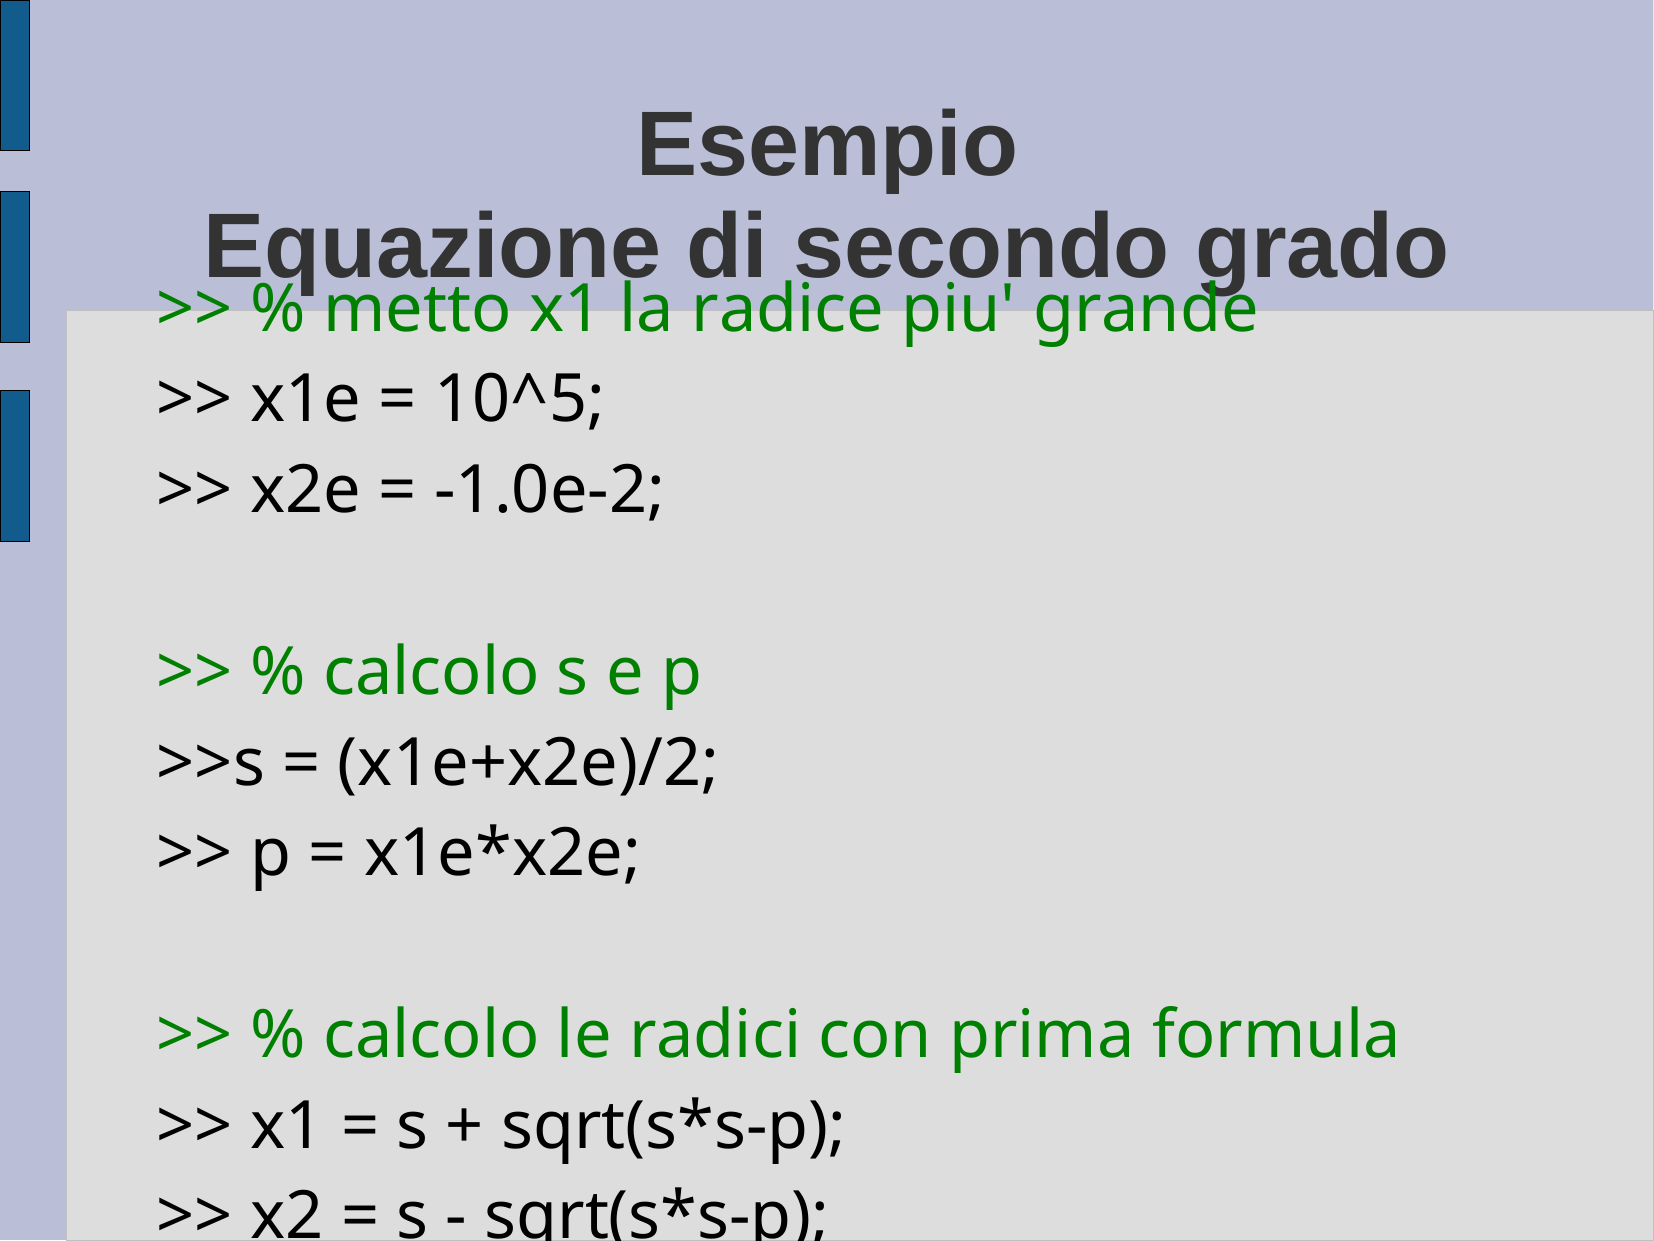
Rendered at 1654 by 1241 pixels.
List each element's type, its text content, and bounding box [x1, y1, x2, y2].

subtitle >> % metto x1 la radice piu' grande >> x1e = 10^5; >> x2e = -1.0e-2; >> % calcolo s e p >>s = (x1e+x2e)/2; >> p = x1e*x2e; >> % calcolo le radici con prima formula >> x1 = s + sqrt(s*s-p); >> x2 = s - sqrt(s*s-p); [121, 313, 1654, 1205]
title Esempio Equazione di secondo grado [121, 91, 1534, 299]
